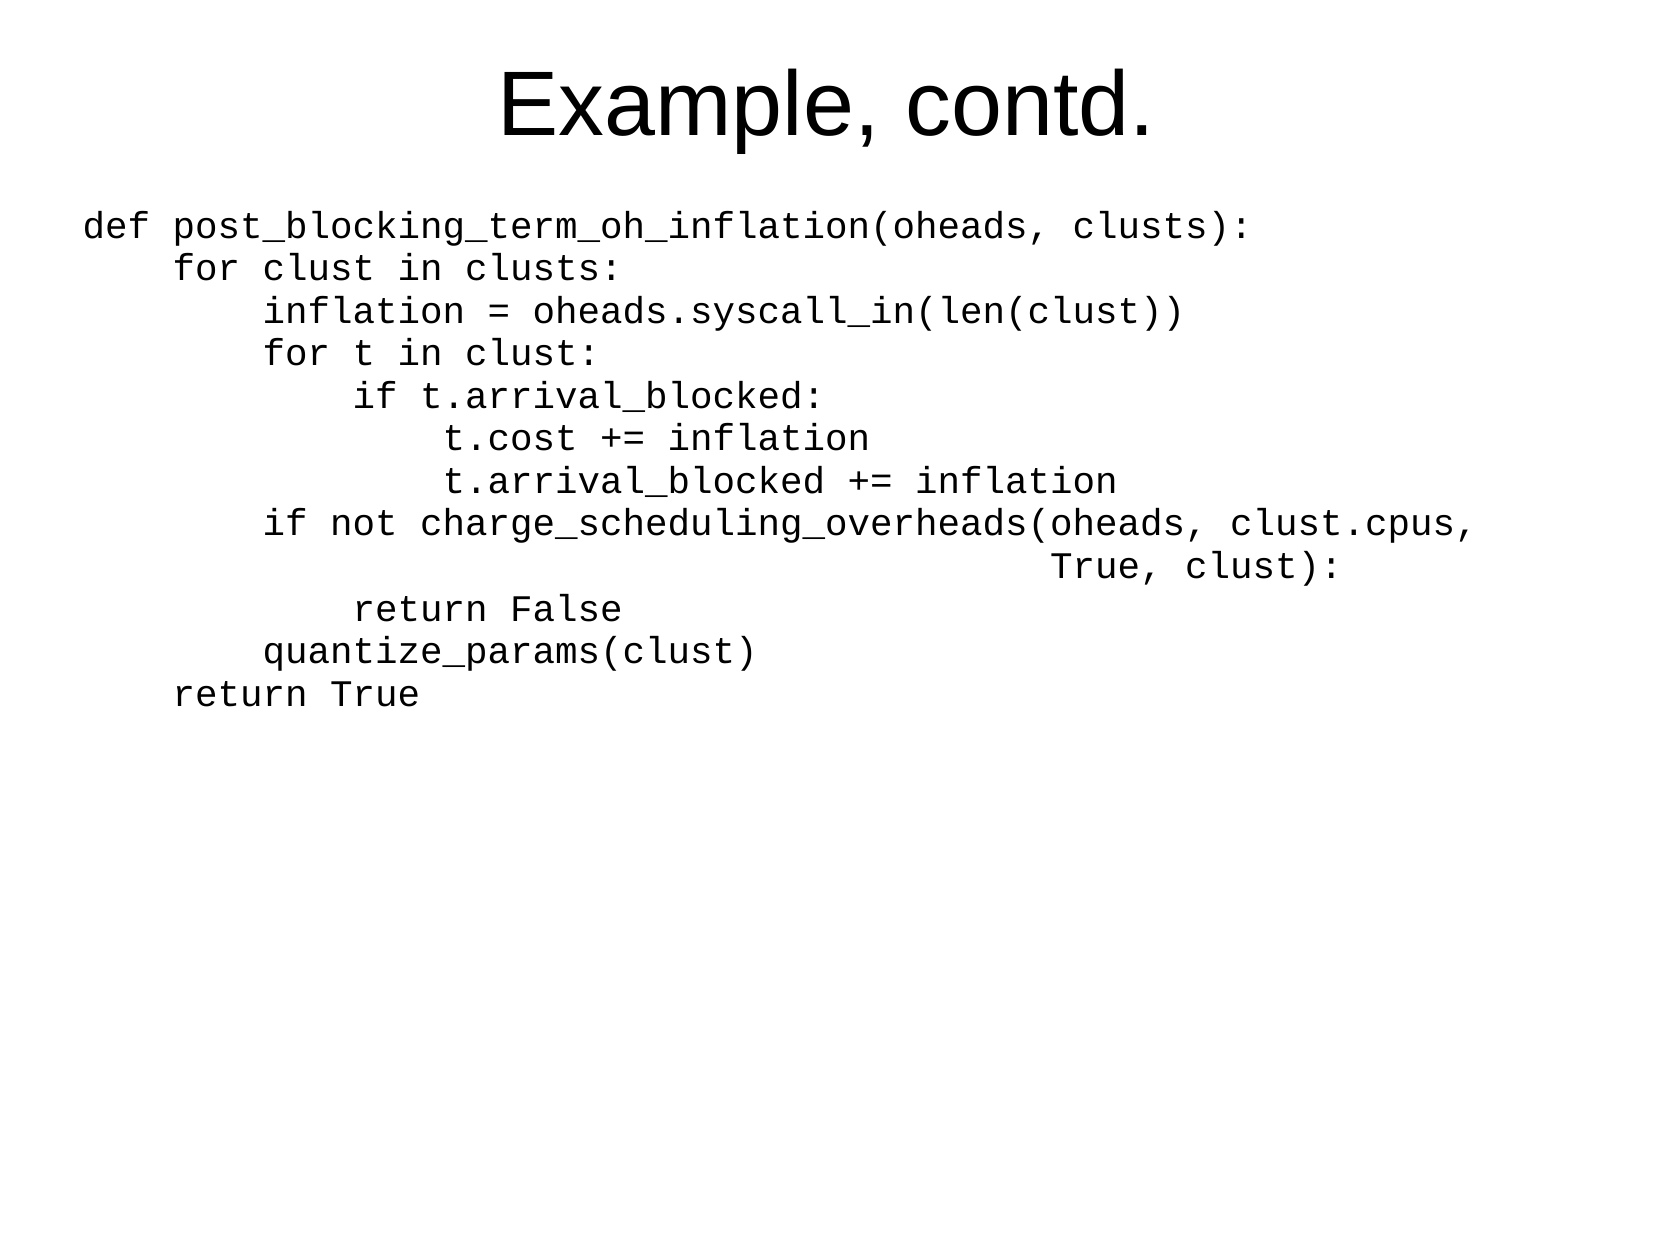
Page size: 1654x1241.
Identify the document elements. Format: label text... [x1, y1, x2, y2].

list def post_blocking_term_oh_inflation(oheads, clusts): for clust in clusts: inflation = oheads.syscall_in(len(clust)) for t in clust: if t.arrival_blocked: t.cost += inflation t.arrival_blocked += inflation if not charge_scheduling_overheads(oheads, clust.cpus, True, clust): return False quantize_params(clust) return True [82, 207, 1571, 1216]
title Example, contd. [82, 0, 1571, 207]
